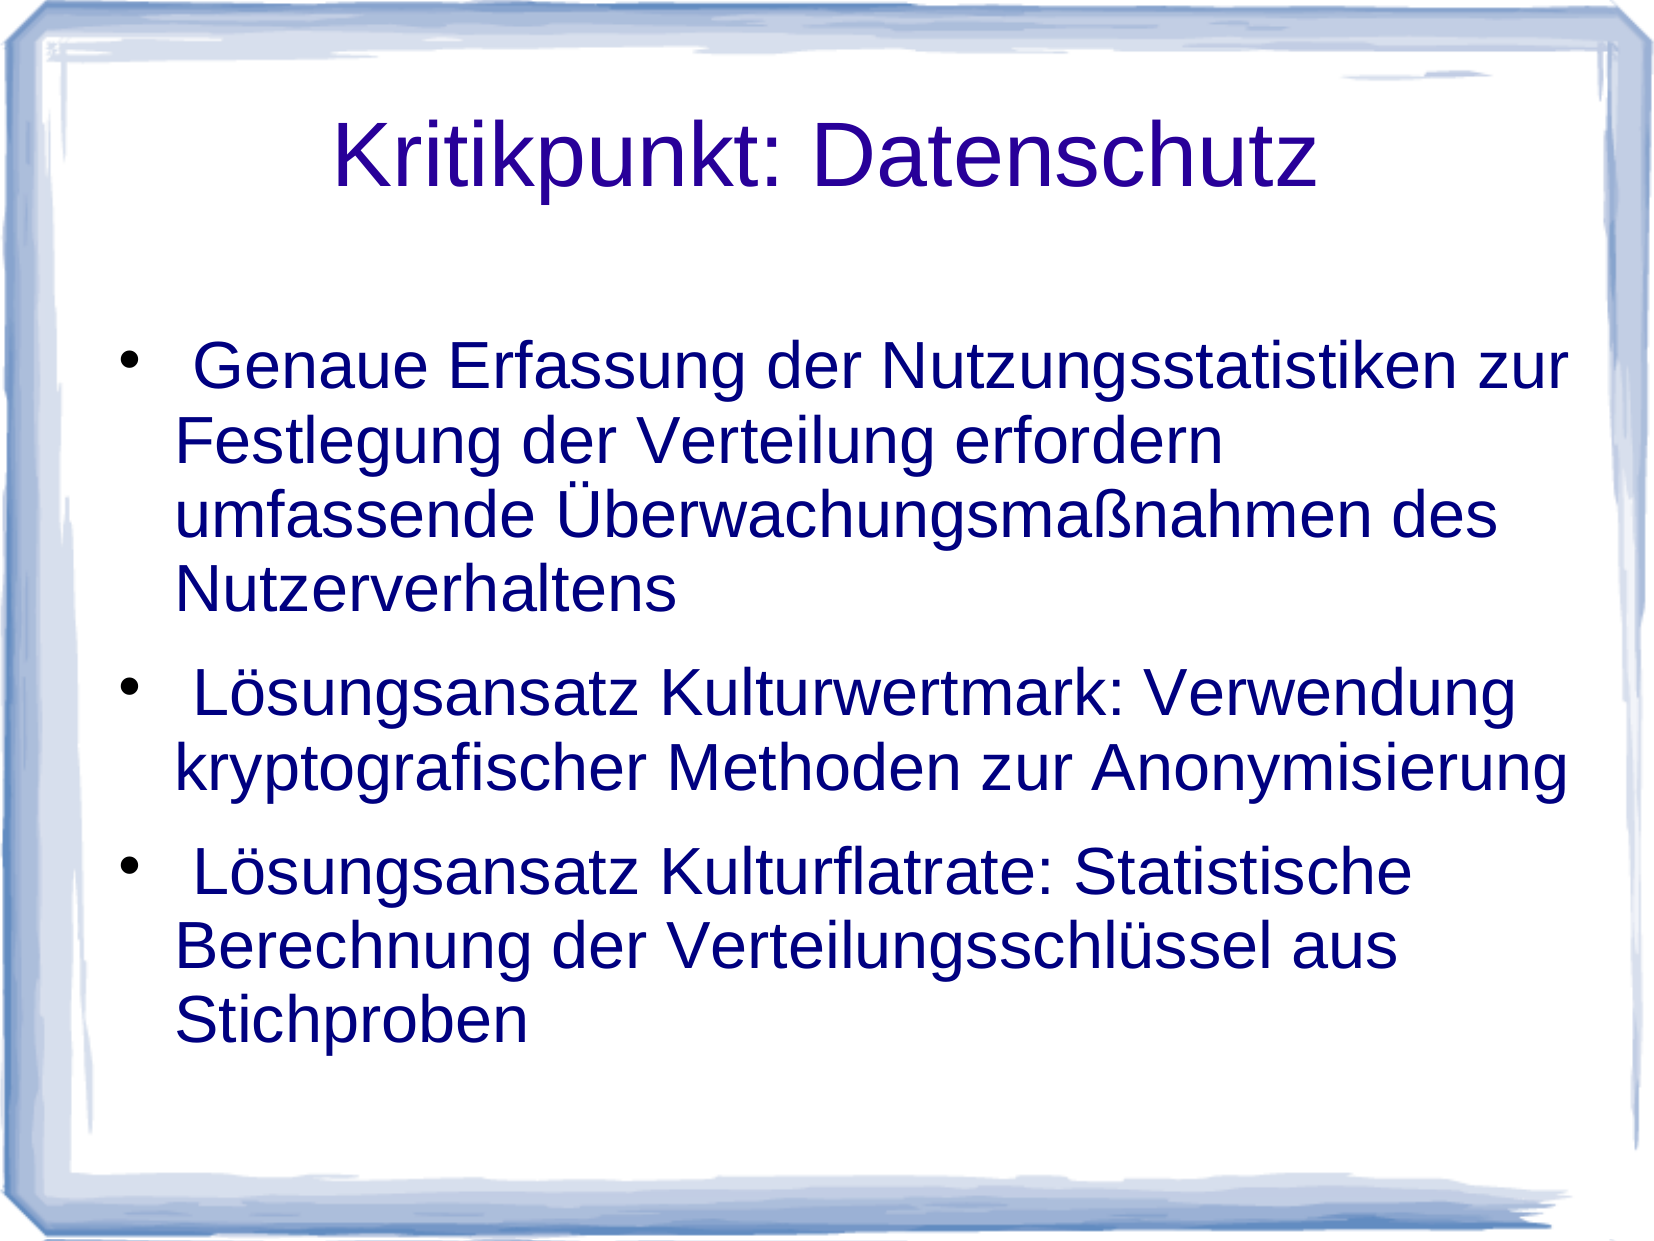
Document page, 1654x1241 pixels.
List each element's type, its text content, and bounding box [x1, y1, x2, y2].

list Genaue Erfassung der Nutzungsstatistiken zur Festlegung der Verteilung erfordern umfassende Überwachungsmaßnahmen des Nutzerverhaltens Lösungsansatz Kulturwertmark: Verwendung kryptografischer Methoden zur Anonymisierung Lösungsansatz Kulturflatrate: Statistische Berechnung der Verteilungsschlüssel aus Stichproben [118, 324, 1595, 1058]
title Kritikpunkt: Datenschutz [82, 49, 1571, 257]
picture [0, 0, 1654, 1241]
